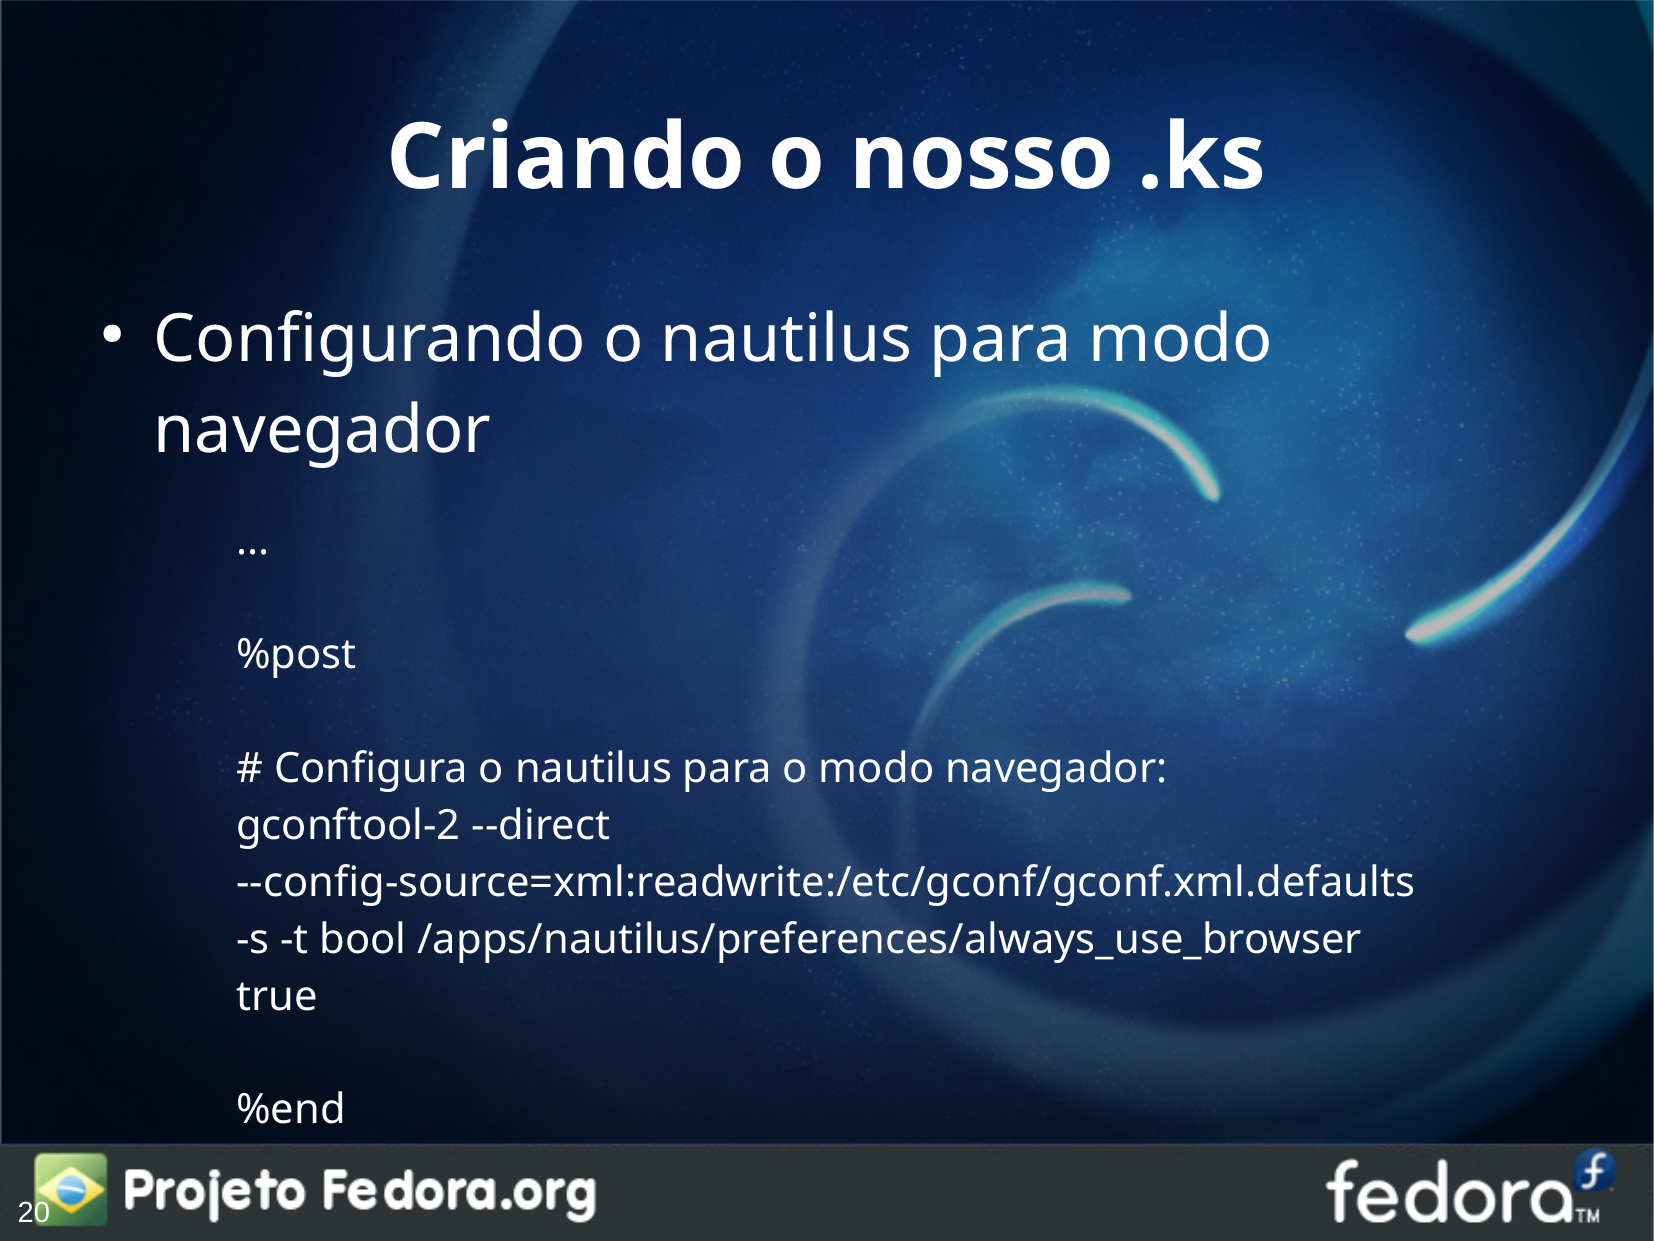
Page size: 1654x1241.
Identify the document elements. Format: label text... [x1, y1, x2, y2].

list Configurando o nautilus para modo navegador [82, 290, 1571, 1123]
text_box ... %post # Configura o nautilus para o modo navegador: gconftool-2 --direct --config-source=xml:readwrite:/etc/gconf/gconf.xml.defaults -s -t bool /apps/nautilus/preferences/always_use_browser true %end [221, 502, 1433, 1051]
picture [0, 0, 1654, 1241]
title Criando o nosso .ks [82, 49, 1571, 257]
